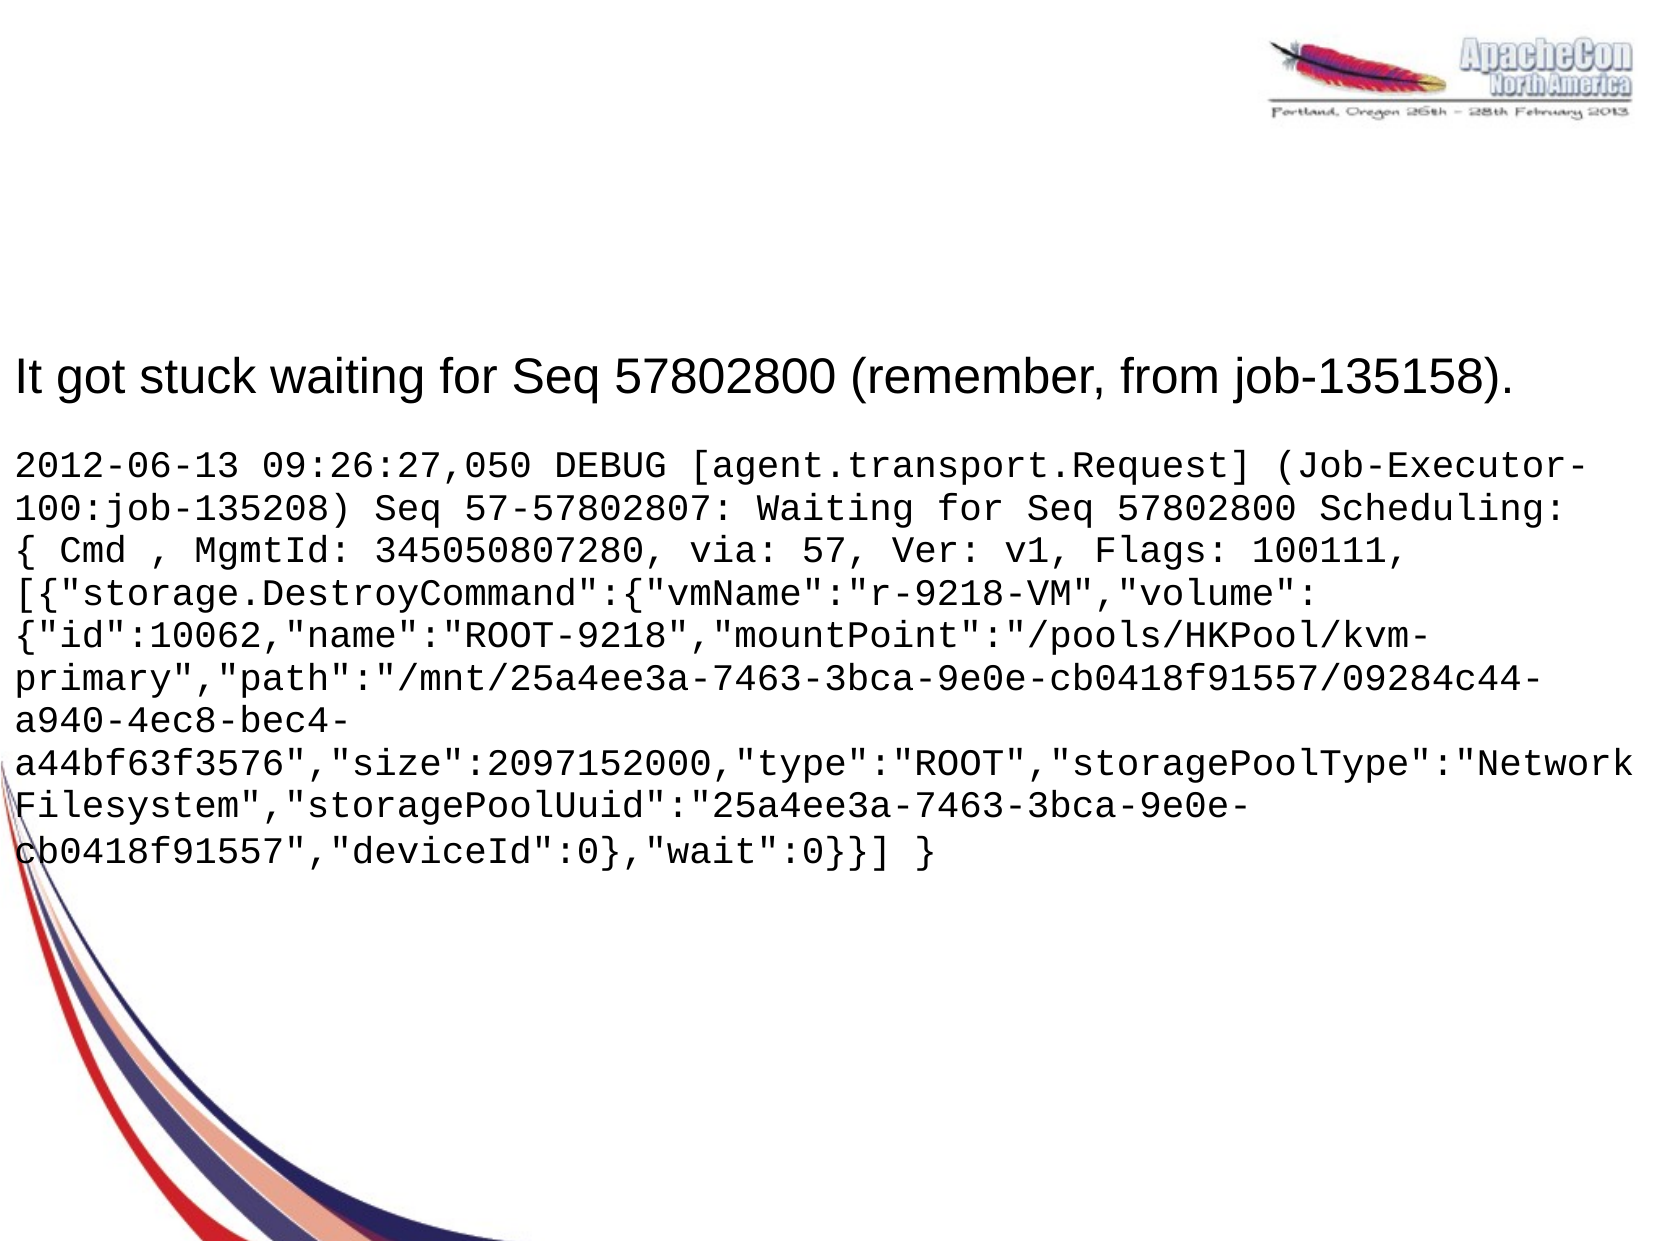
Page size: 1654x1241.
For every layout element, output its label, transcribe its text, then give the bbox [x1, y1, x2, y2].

picture [20, 857, 30, 861]
picture [132, 857, 142, 861]
picture [0, 857, 1654, 1241]
picture [447, 857, 457, 861]
picture [222, 857, 232, 861]
picture [245, 857, 255, 861]
picture [0, 0, 1654, 341]
text_box It got stuck waiting for Seq 57802800 (remember, from job-135158). 2012-06-13 09:26:27,050 DEBUG [agent.transport.Request] (Job-Executor-100:job-135208) Seq 57-57802807: Waiting for Seq 57802800 Scheduling: { Cmd , MgmtId: 345050807280, via: 57, Ver: v1, Flags: 100111, [{"storage.DestroyCommand":{"vmName":"r-9218-VM","volume":{"id":10062,"name":"ROOT-9218","mountPoint":"/pools/HKPool/kvm-primary","path":"/mnt/25a4ee3a-7463-3bca-9e0e-cb0418f91557/09284c44-a940-4ec8-bec4-a44bf63f3576","size":2097152000,"type":"ROOT","storagePoolType":"NetworkFilesystem","storagePoolUuid":"25a4ee3a-7463-3bca-9e0e-cb0418f91557","deviceId":0},"wait":0}}] } [0, 341, 1654, 857]
